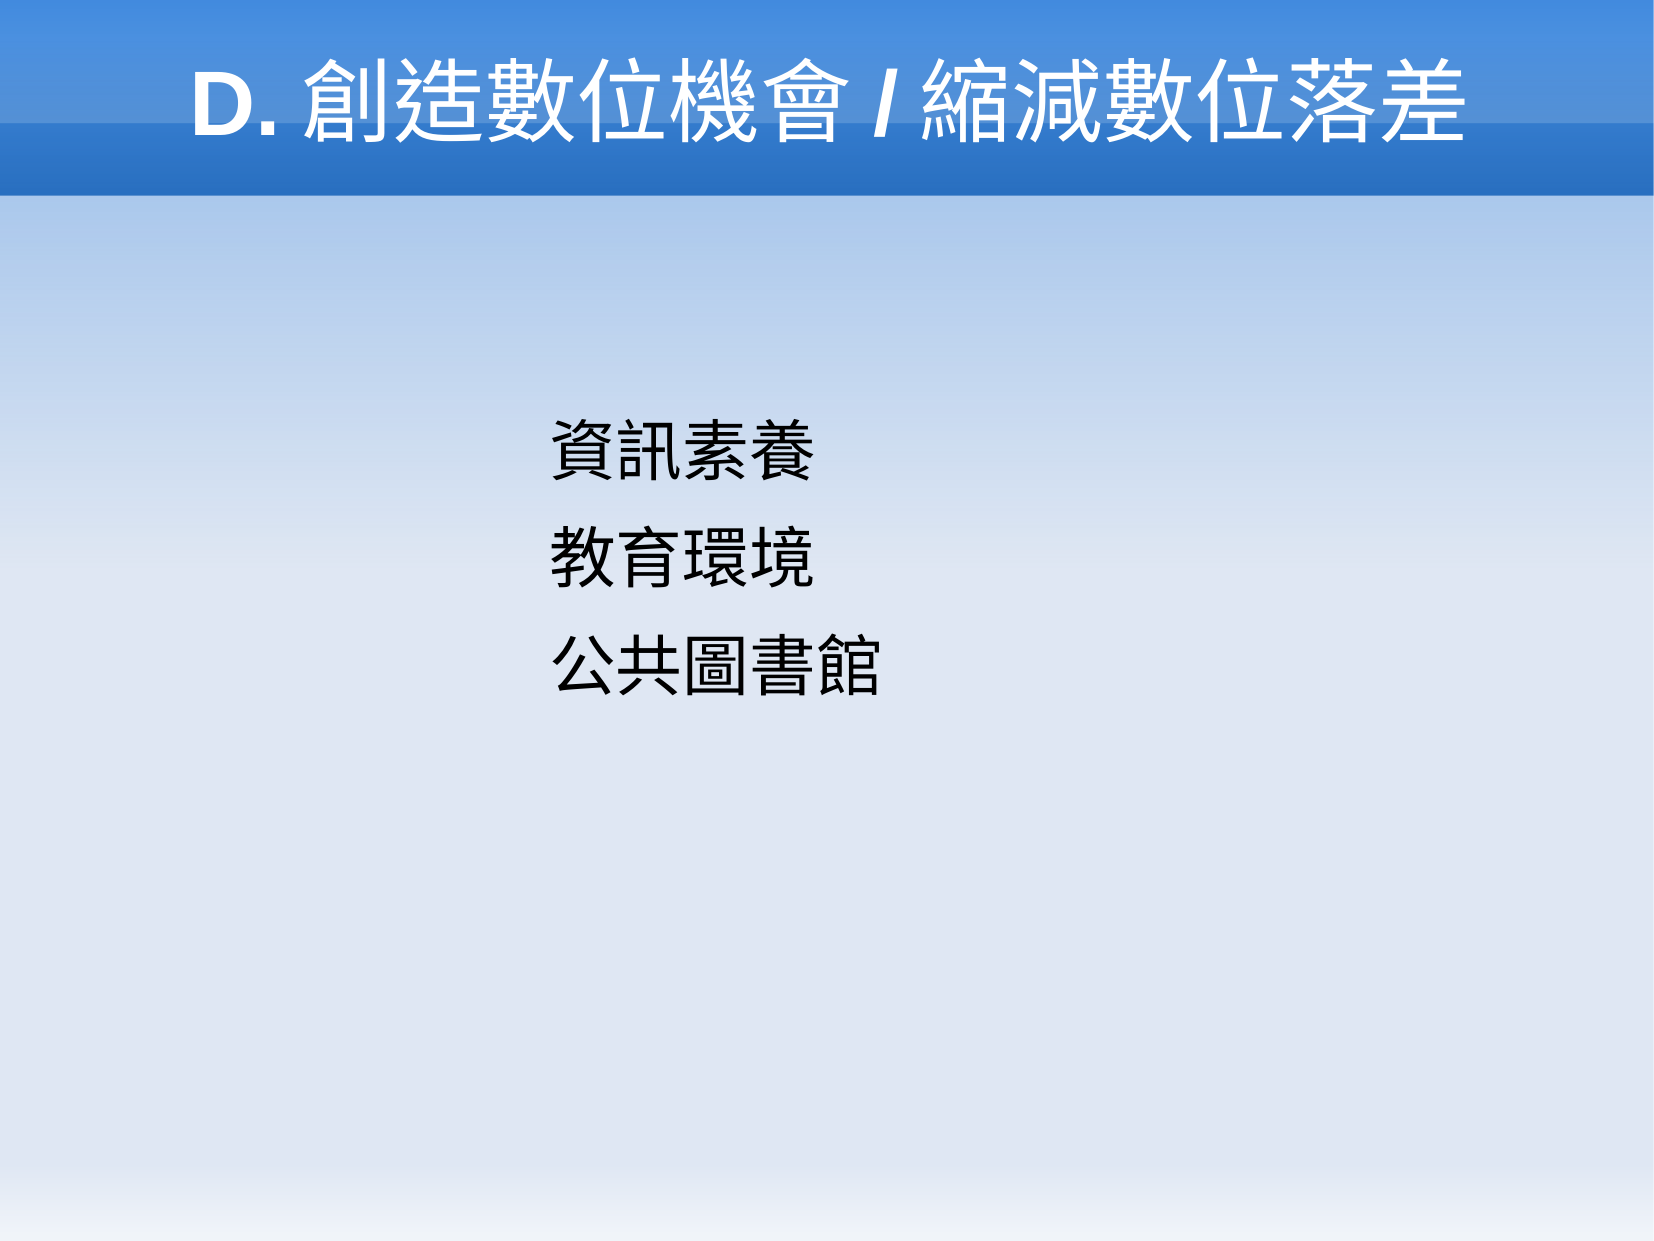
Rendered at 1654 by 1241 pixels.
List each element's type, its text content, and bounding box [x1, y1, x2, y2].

picture [0, 0, 1654, 1241]
title D.創造數位機會/縮減數位落差 [76, 0, 1565, 208]
list 資訊素養 教育環境 公共圖書館 [531, 413, 1571, 1109]
